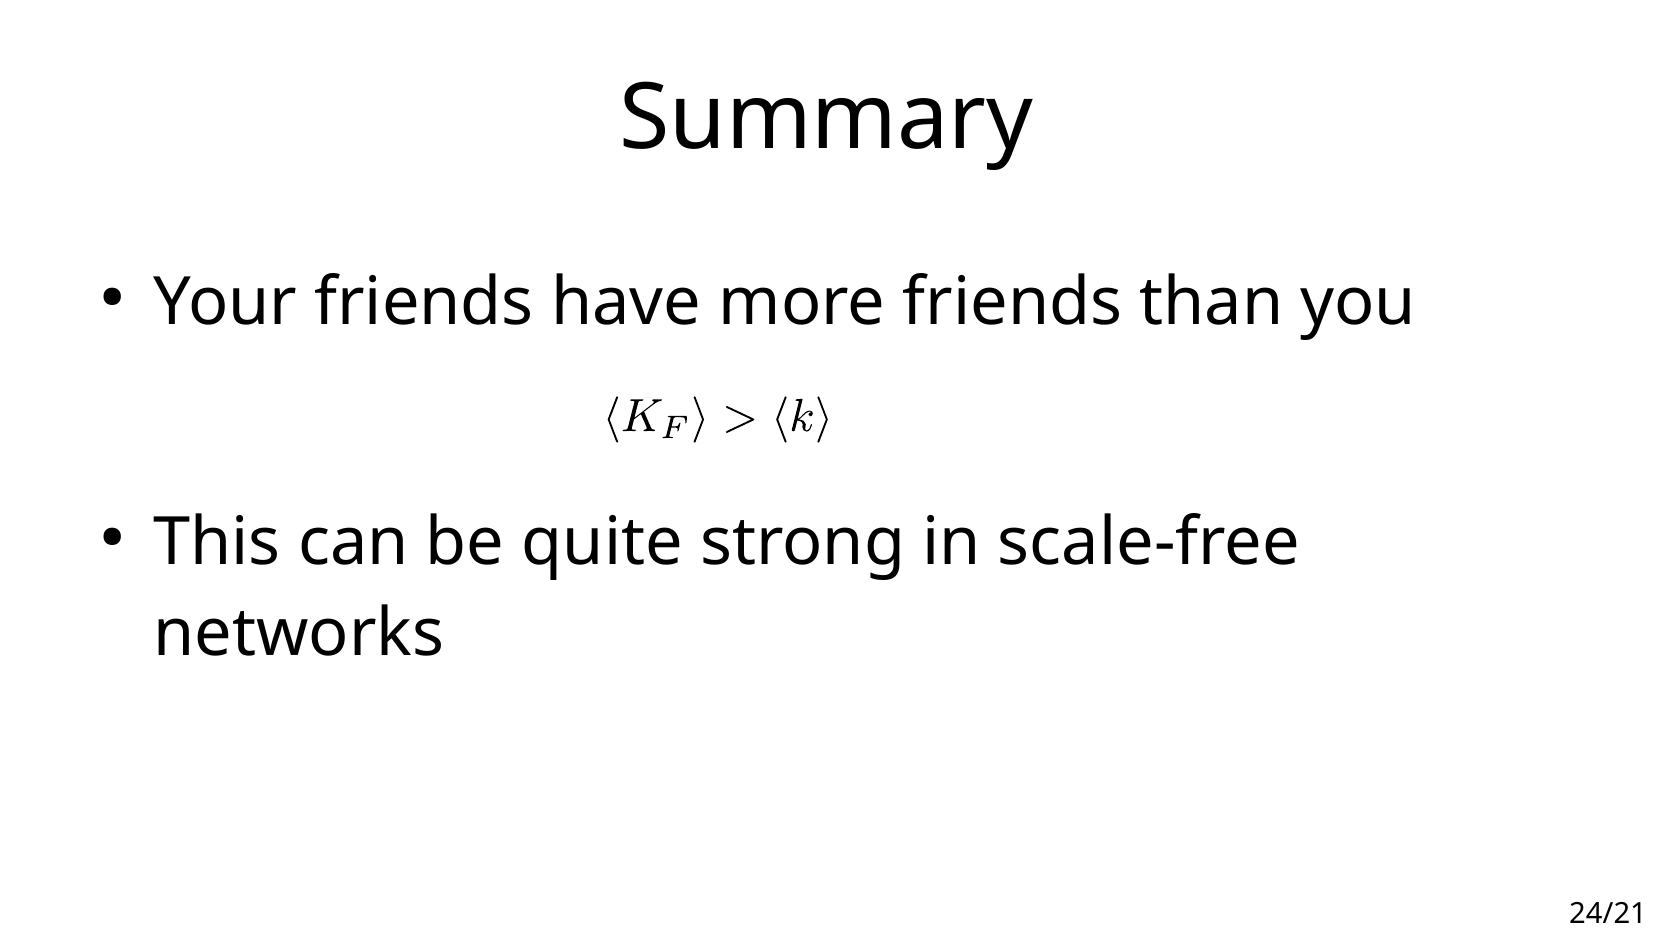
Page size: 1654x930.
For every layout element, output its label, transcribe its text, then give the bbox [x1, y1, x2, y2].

title Summary [82, 1, 1571, 225]
picture [600, 394, 835, 445]
list Your friends have more friends than you This can be quite strong in scale-free networks [82, 252, 1571, 793]
